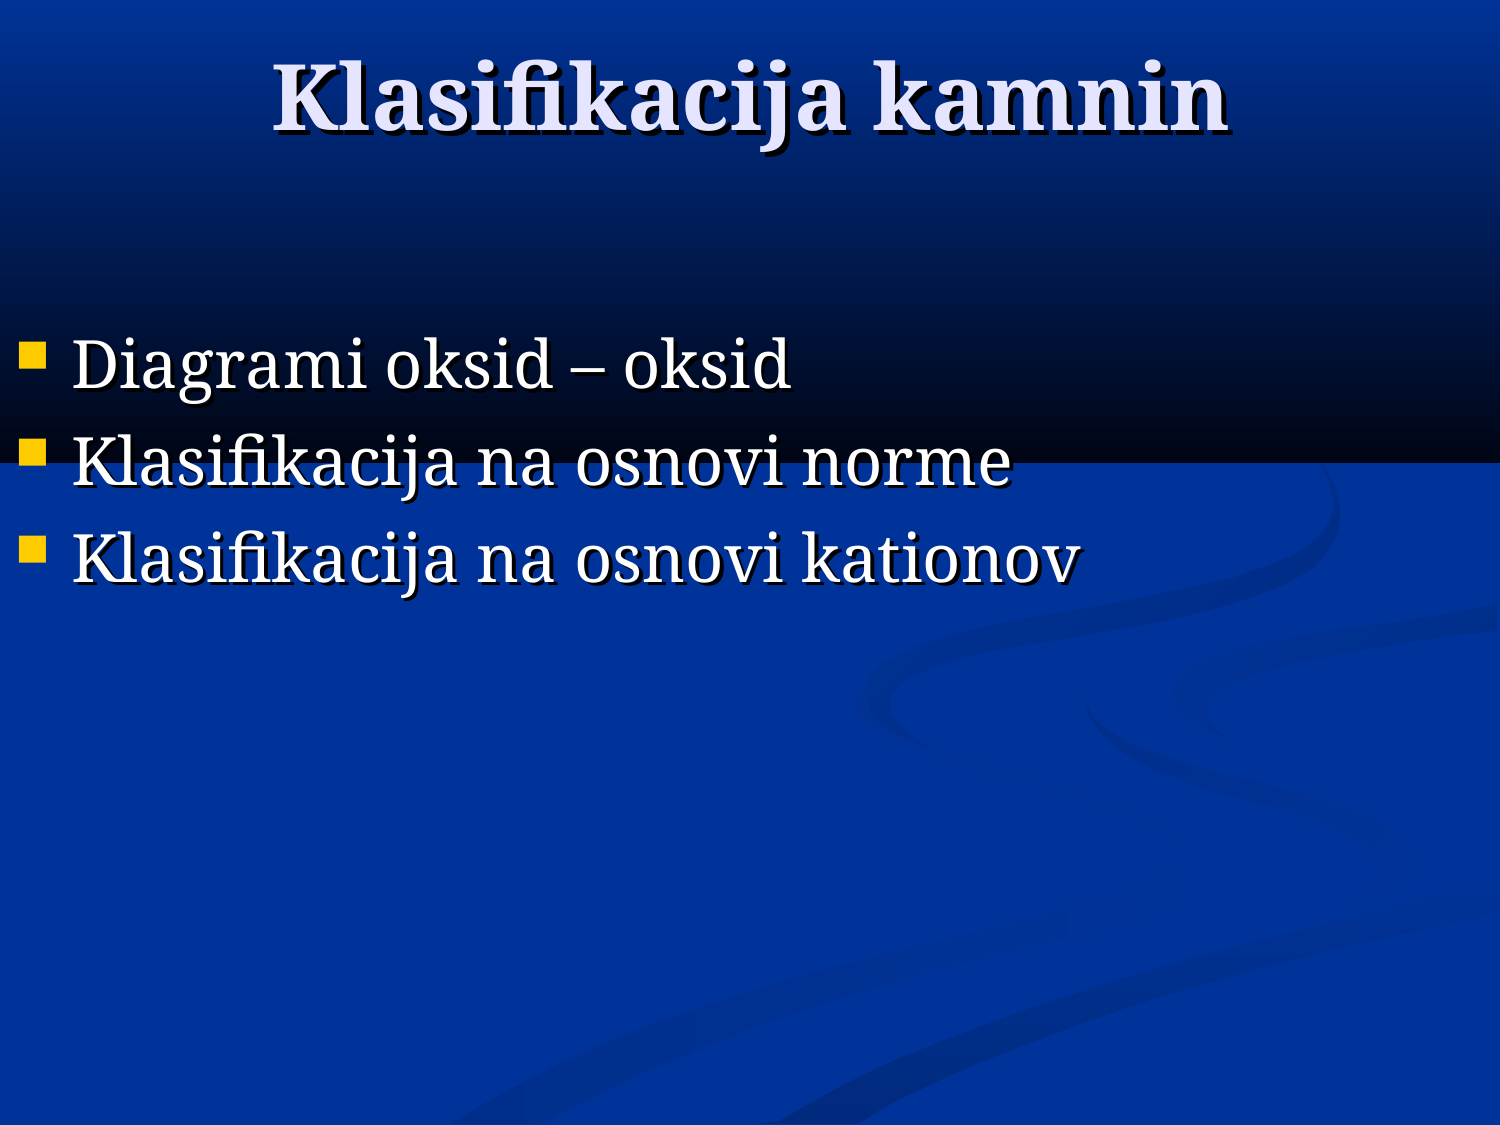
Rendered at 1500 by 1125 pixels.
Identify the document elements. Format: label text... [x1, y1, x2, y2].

list Diagrami oksid – oksid Klasifikacija na osnovi norme Klasifikacija na osnovi kationov [0, 314, 1500, 1125]
title Klasifikacija kamnin [76, 0, 1427, 188]
